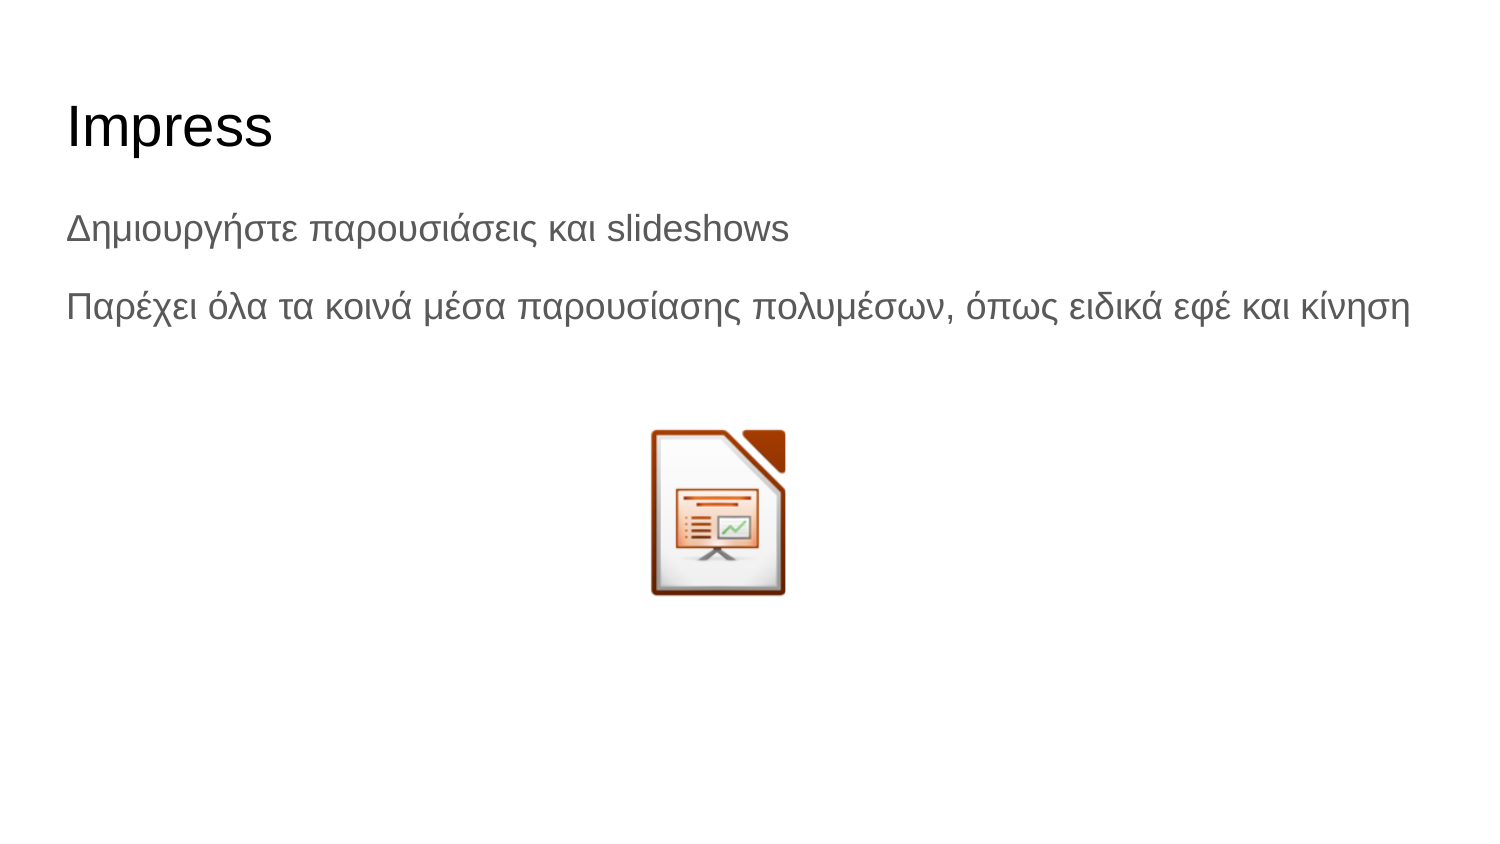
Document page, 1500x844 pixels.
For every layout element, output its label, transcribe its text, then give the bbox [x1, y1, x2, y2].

list Δημιουργήστε παρουσιάσεις και slideshows Παρέχει όλα τα κοινά μέσα παρουσίασης πολυμέσων, όπως ειδικά εφέ και κίνηση [51, 189, 1449, 750]
title Impress [51, 72, 1449, 167]
picture [645, 420, 786, 602]
